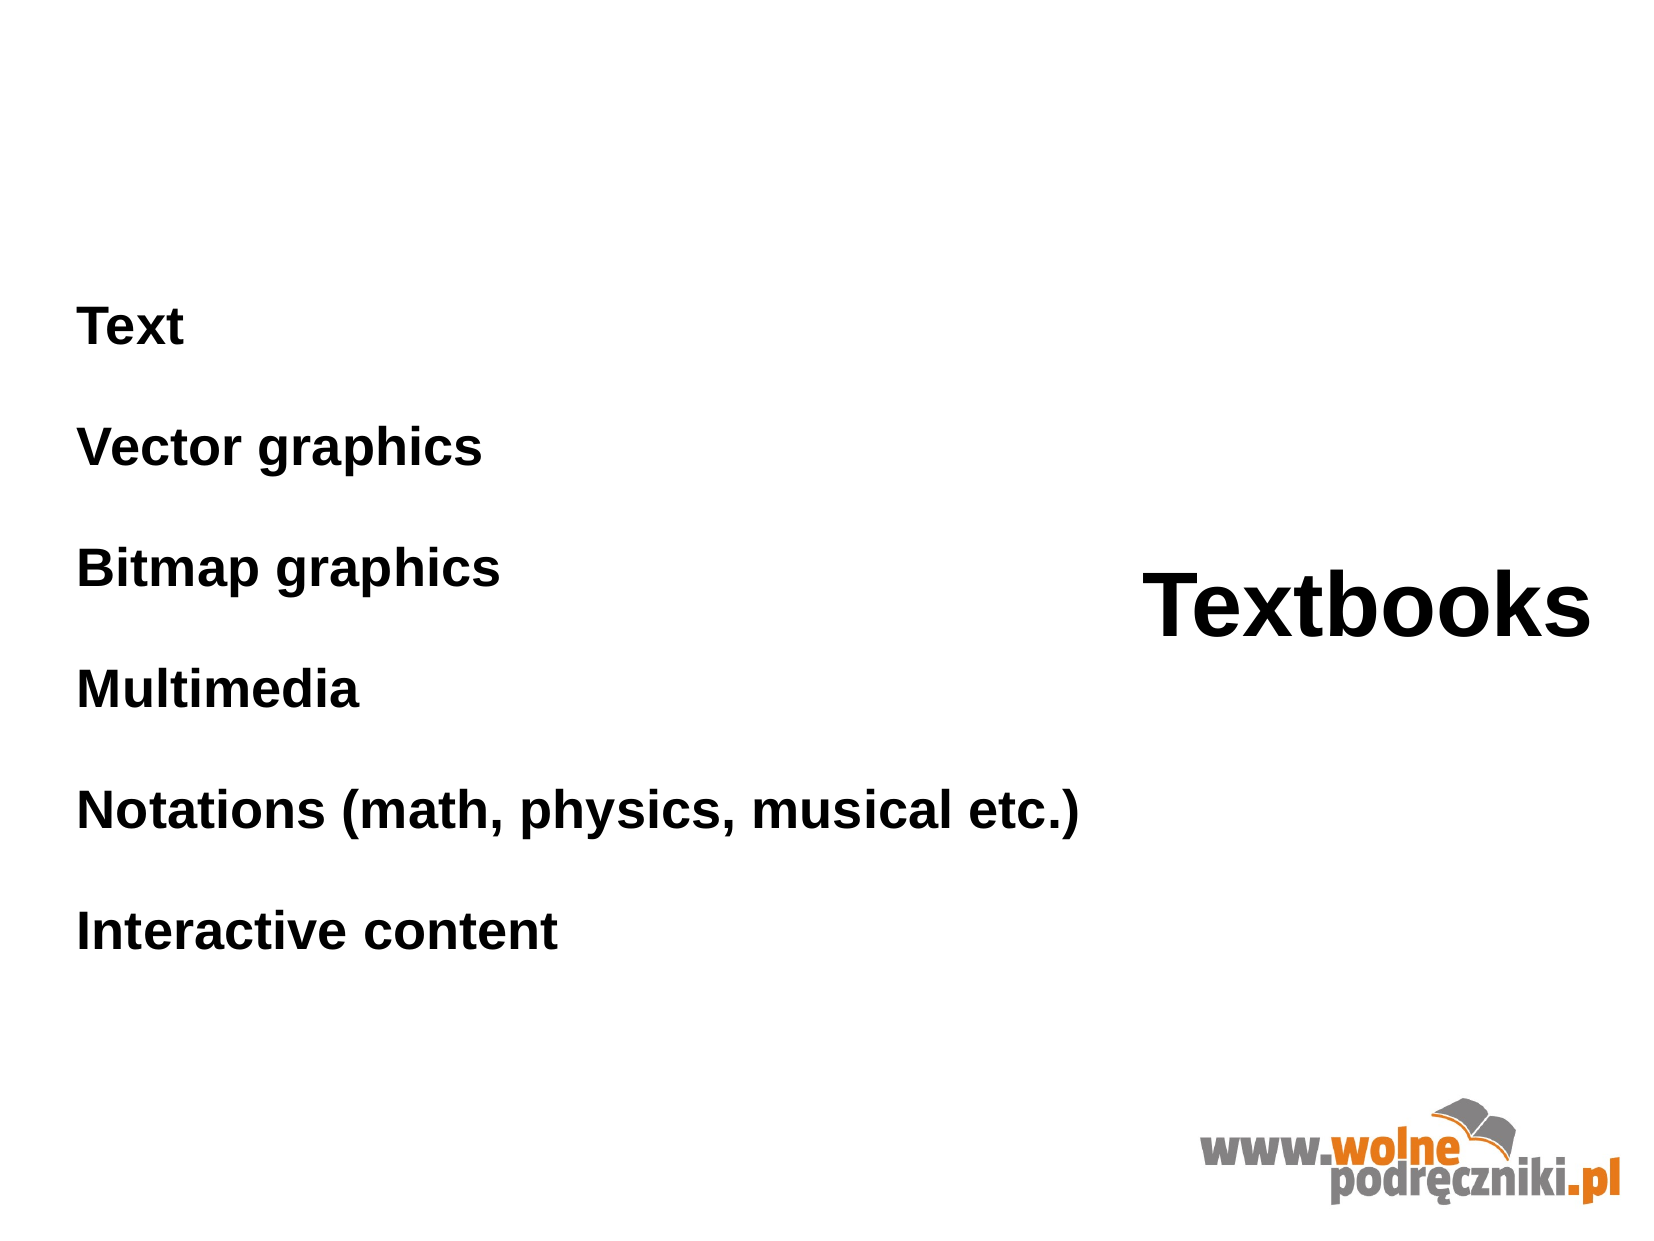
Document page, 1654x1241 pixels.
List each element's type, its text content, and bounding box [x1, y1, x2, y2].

subtitle Text Vector graphics Bitmap graphics Multimedia Notations (math, physics, musical etc.) Interactive content [76, 177, 1565, 1080]
title Textbooks [106, 501, 1595, 709]
picture [1198, 1092, 1625, 1211]
